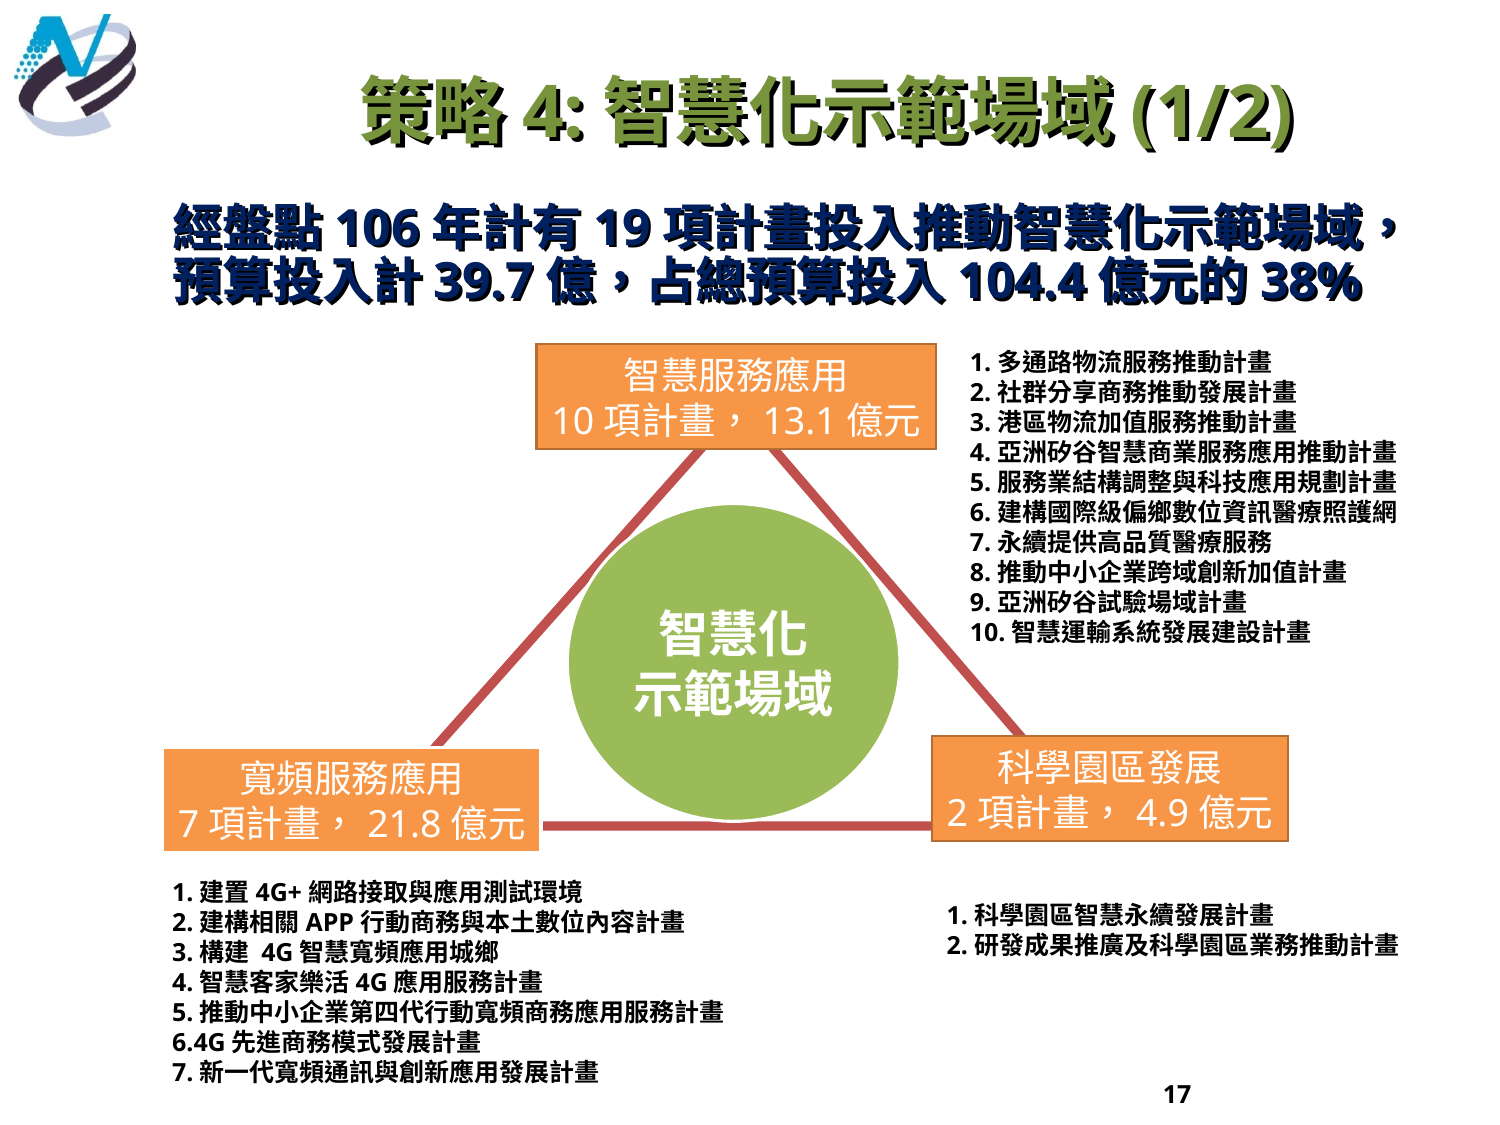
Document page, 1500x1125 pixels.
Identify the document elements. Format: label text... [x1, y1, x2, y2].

text_box 科學園區發展 2項計畫，4.9億元 [932, 736, 1288, 841]
title 策略4:智慧化示範場域(1/2) [93, 17, 1500, 200]
text_box 17 [1147, 1065, 1498, 1125]
text_box 1.科學園區智慧永續發展計畫 2.研發成果推廣及科學園區業務推動計畫 [932, 861, 1461, 999]
text_box 1.建置4G+網路接取與應用測試環境 2.建構相關APP行動商務與本土數位內容計畫 3.構建 4G智慧寬頻應用城鄉 4.智慧客家樂活4G應用服務計畫 5.推動中小企業第四代行動寬頻商務應用服務計畫 6.4G先進商務模式發展計畫 7.新一代寬頻通訊與創新應用發展計畫 [157, 861, 745, 1102]
text_box 1.多通路物流服務推動計畫 2.社群分享商務推動發展計畫 3.港區物流加值服務推動計畫 4.亞洲矽谷智慧商業服務應用推動計畫 5.服務業結構調整與科技應用規劃計畫 6.建構國際級偏鄉數位資訊醫療照護網 7.永續提供高品質醫療服務 8.推動中小企業跨域創新加值計畫 9.亞洲矽谷試驗場域計畫 10.智慧運輸系統發展建設計畫 [955, 339, 1423, 642]
text_box [435, 449, 1021, 827]
text_box 智慧化 示範場域 [567, 503, 901, 822]
text_box 寬頻服務應用 7項計畫，21.8億元 [163, 747, 541, 852]
text_box 智慧服務應用 10項計畫，13.1億元 [537, 344, 936, 449]
text_box 經盤點106年計有19項計畫投入推動智慧化示範場域，預算投入計39.7億，占總預算投入104.4億元的38% [157, 194, 1441, 340]
